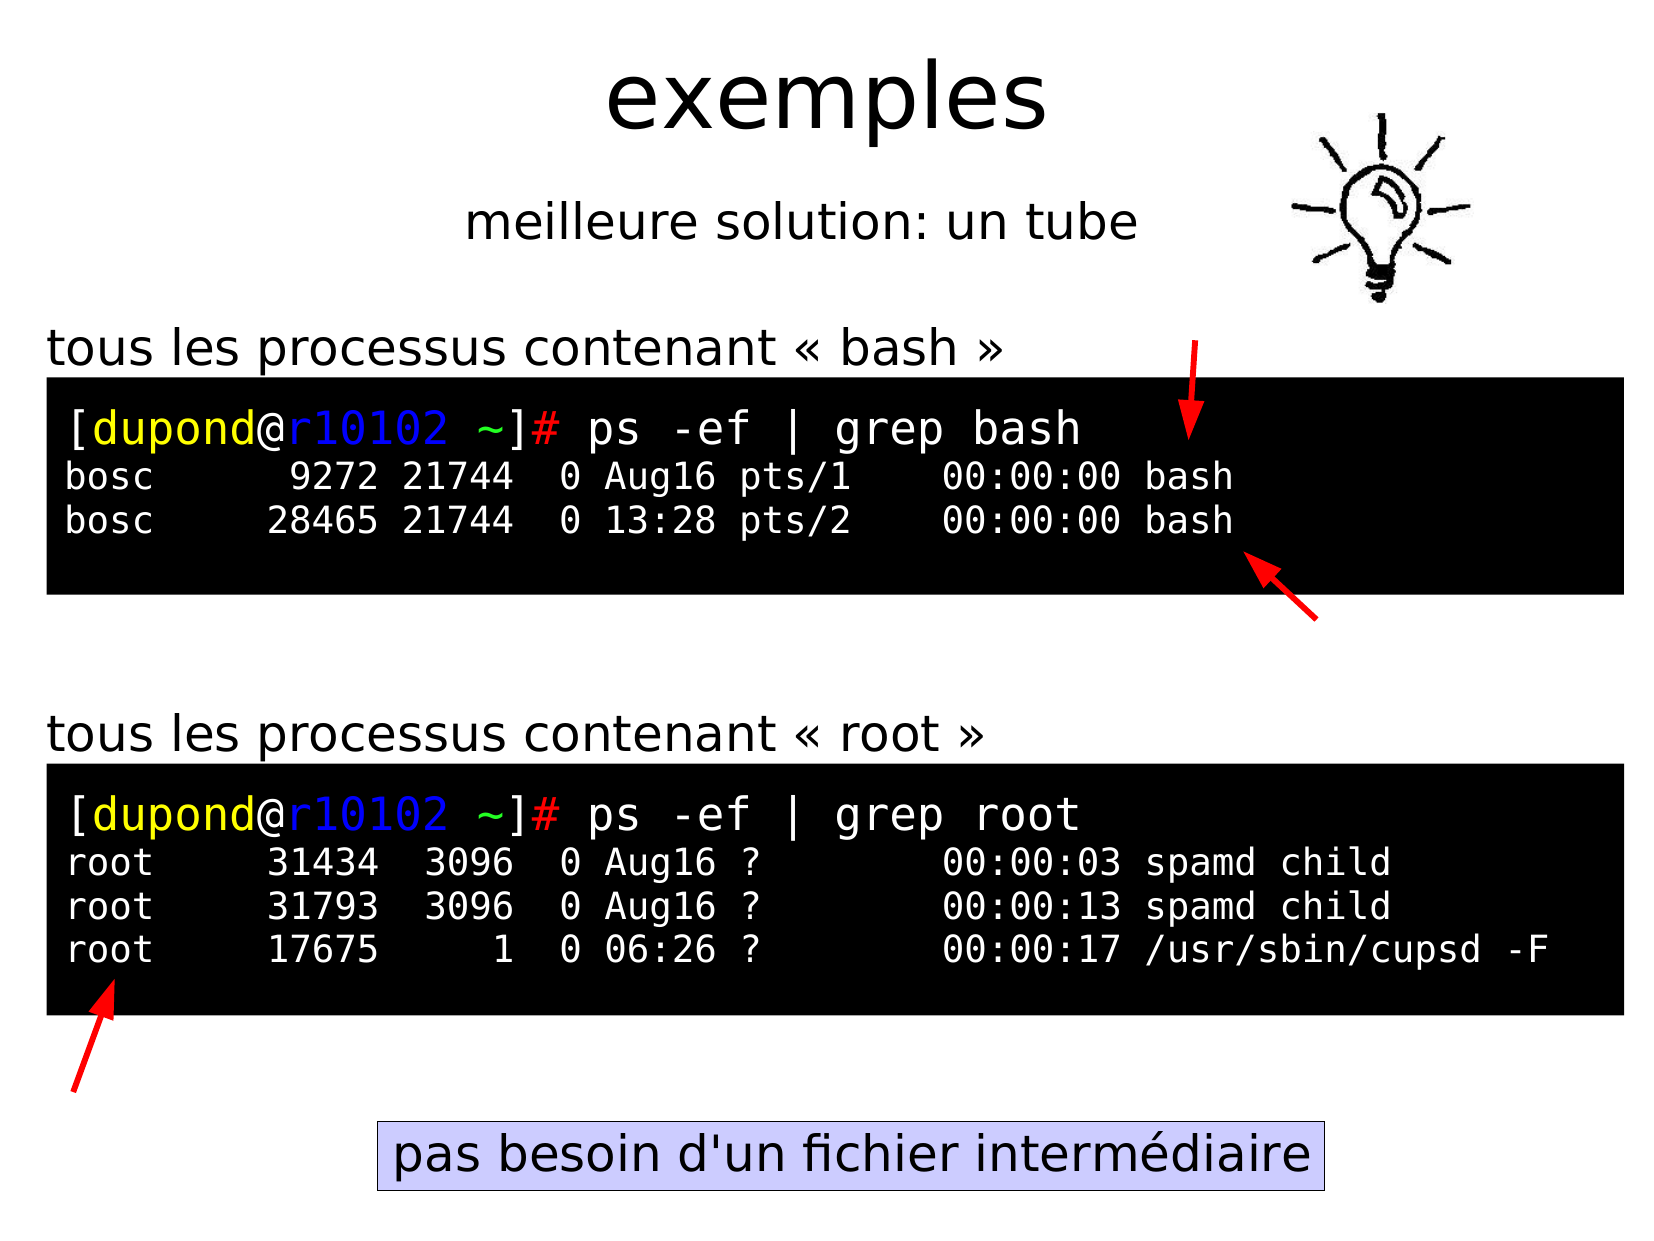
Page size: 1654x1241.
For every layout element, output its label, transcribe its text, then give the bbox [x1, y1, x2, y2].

text_box tous les processus contenant « root » [46, 705, 998, 764]
text_box pas besoin d'un fichier intermédiaire [392, 1125, 1314, 1184]
text_box [dupond@r10102 ~]# ps -ef | grep root root 31434 3096 0 Aug16 ? 00:00:03 spamd child root 31793 3096 0 Aug16 ? 00:00:13 spamd child root 17675 1 0 06:26 ? 00:00:17 /usr/sbin/cupsd -F [46, 763, 1625, 1016]
picture [1282, 112, 1474, 304]
text_box meilleure solution: un tube [464, 192, 1140, 252]
text_box [dupond@r10102 ~]# ps -ef | grep bash bosc 9272 21744 0 Aug16 pts/1 00:00:00 bash bosc 28465 21744 0 13:28 pts/2 00:00:00 bash [46, 377, 1624, 595]
title exemples [136, 35, 1518, 158]
text_box [377, 1121, 1325, 1191]
text_box tous les processus contenant « bash » [46, 319, 1007, 378]
